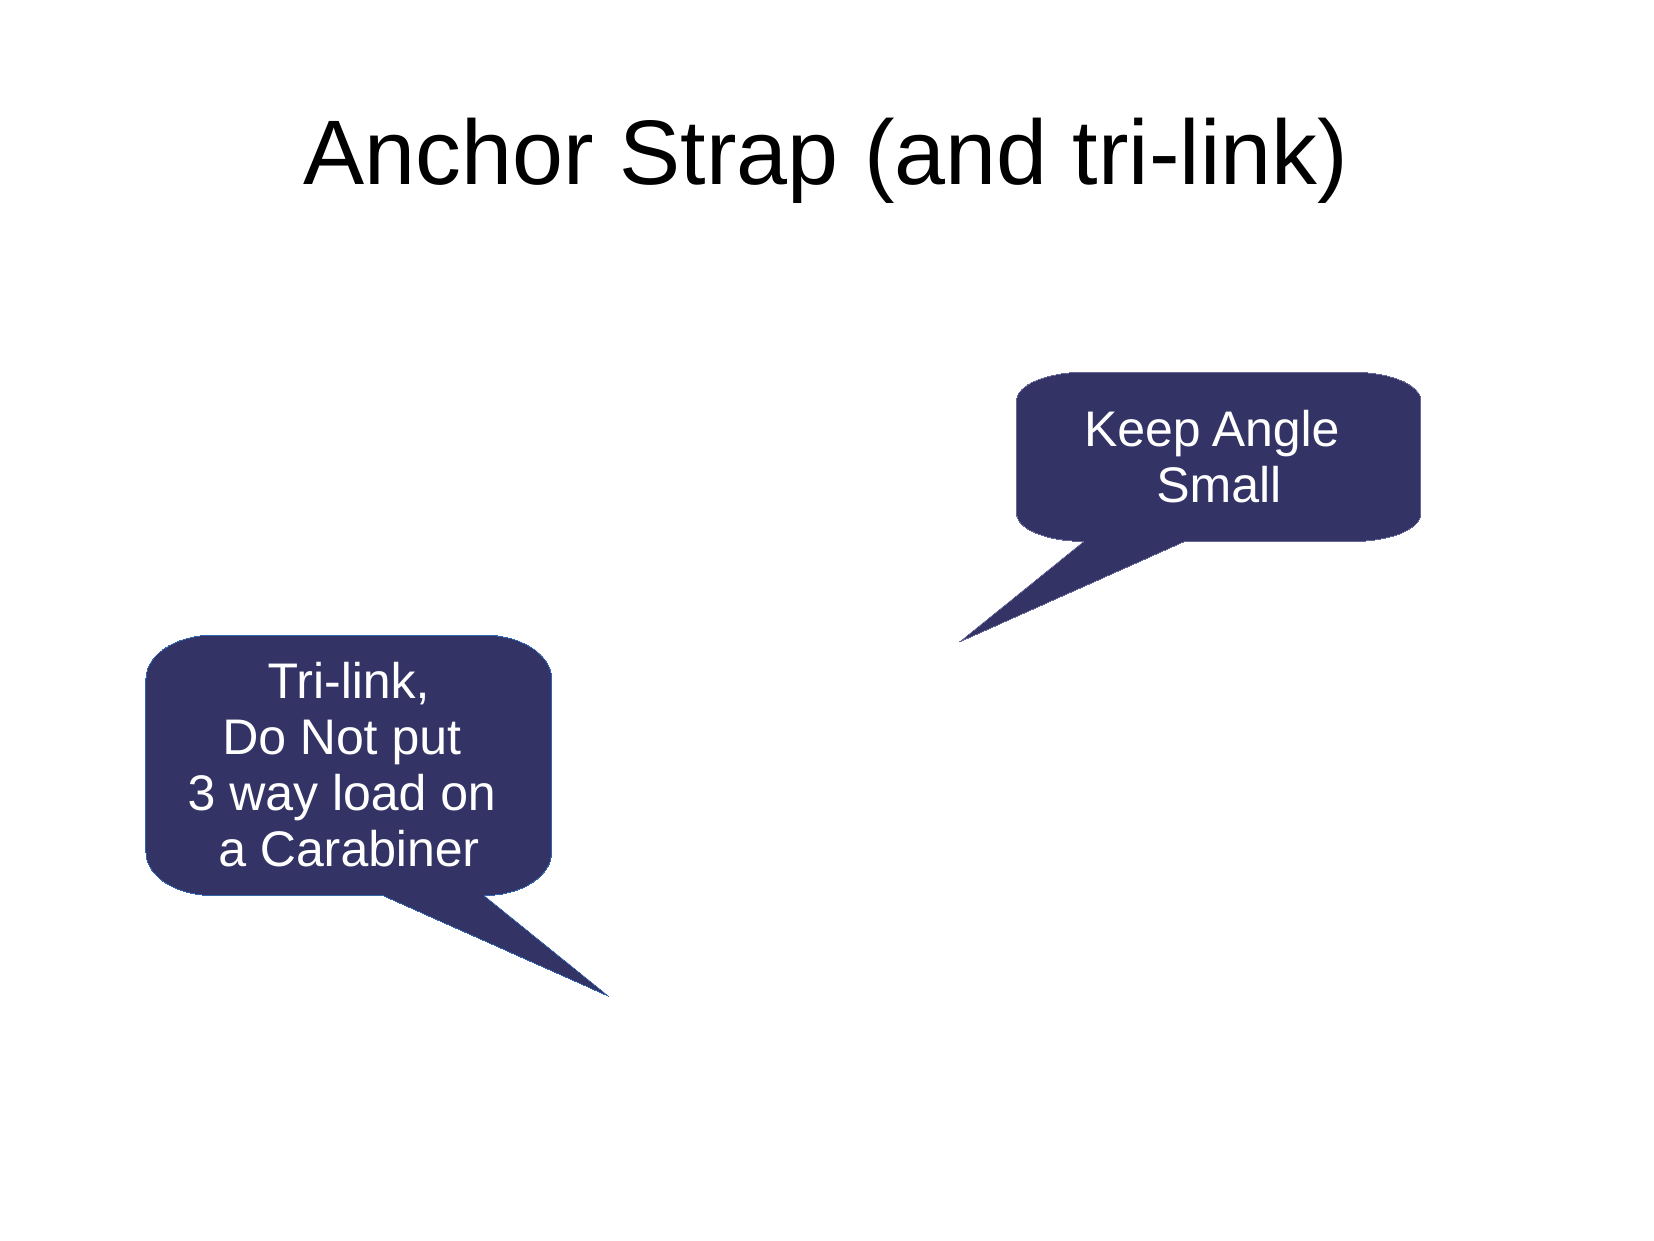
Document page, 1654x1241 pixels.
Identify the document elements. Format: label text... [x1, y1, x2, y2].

text_box Keep Angle Small [959, 372, 1421, 642]
title Anchor Strap (and tri-link) [82, 49, 1571, 257]
text_box Tri-link, Do Not put 3 way load on a Carabiner [145, 635, 609, 997]
